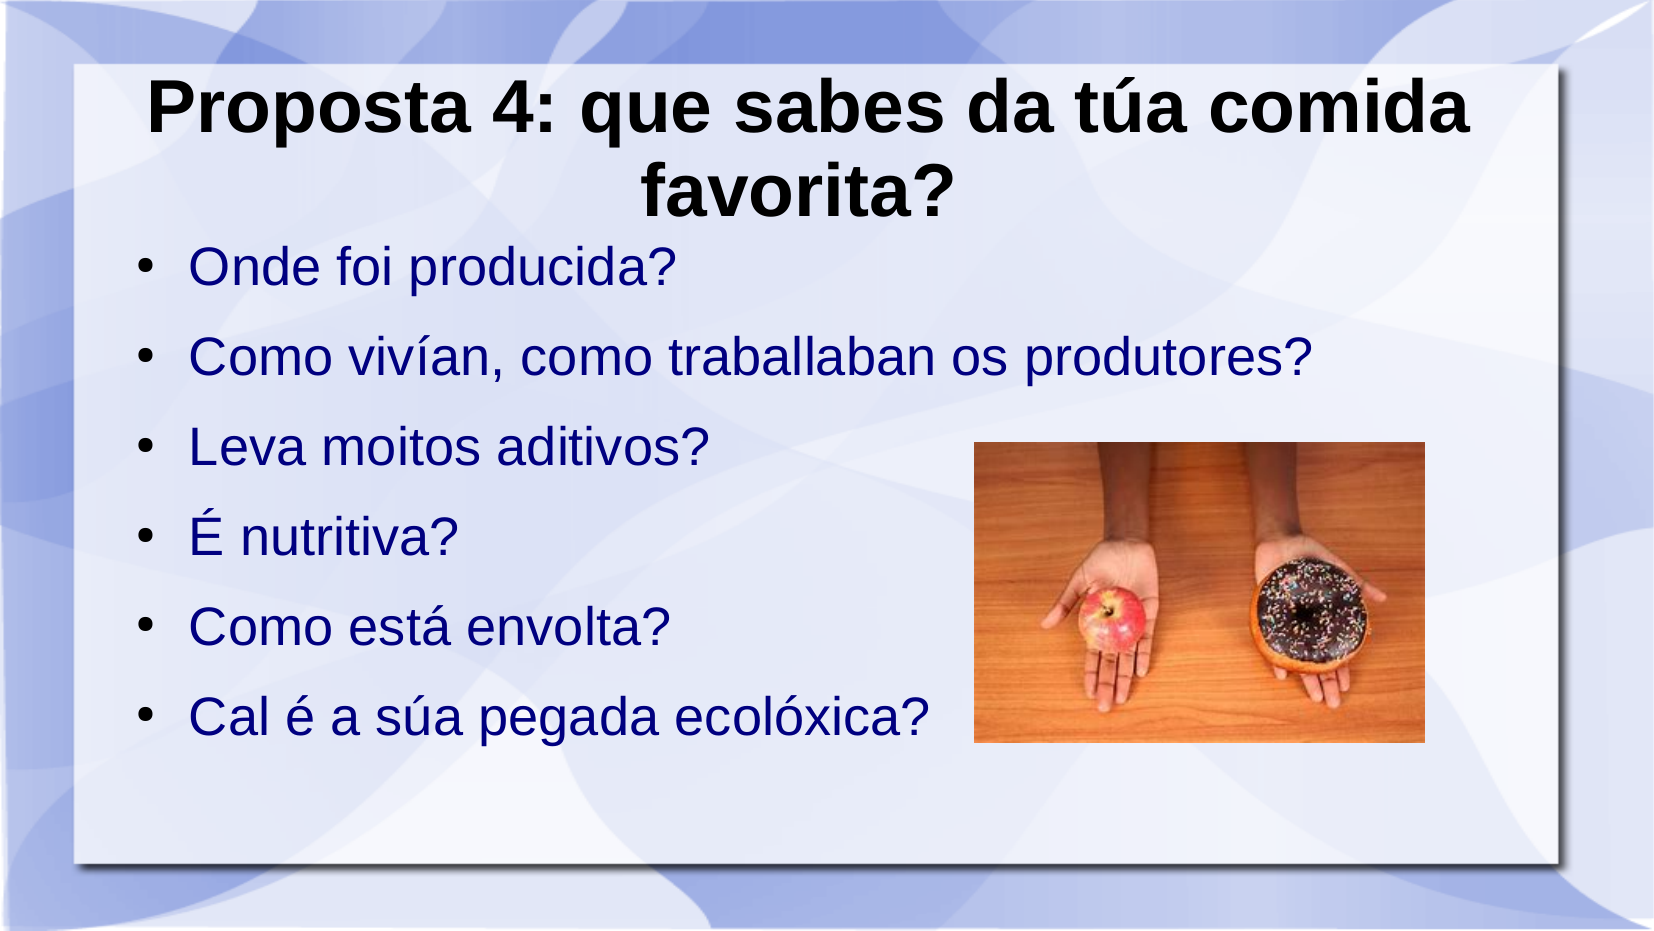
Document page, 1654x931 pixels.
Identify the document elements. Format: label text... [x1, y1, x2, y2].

title Proposta 4: que sabes da túa comida favorita? [82, 64, 1536, 233]
list Onde foi producida? Como vivían, como traballaban os produtores? Leva moitos aditivos? É nutritiva? Como está envolta? Cal é a súa pegada ecolóxica? [118, 236, 1477, 833]
picture [0, 0, 1654, 931]
